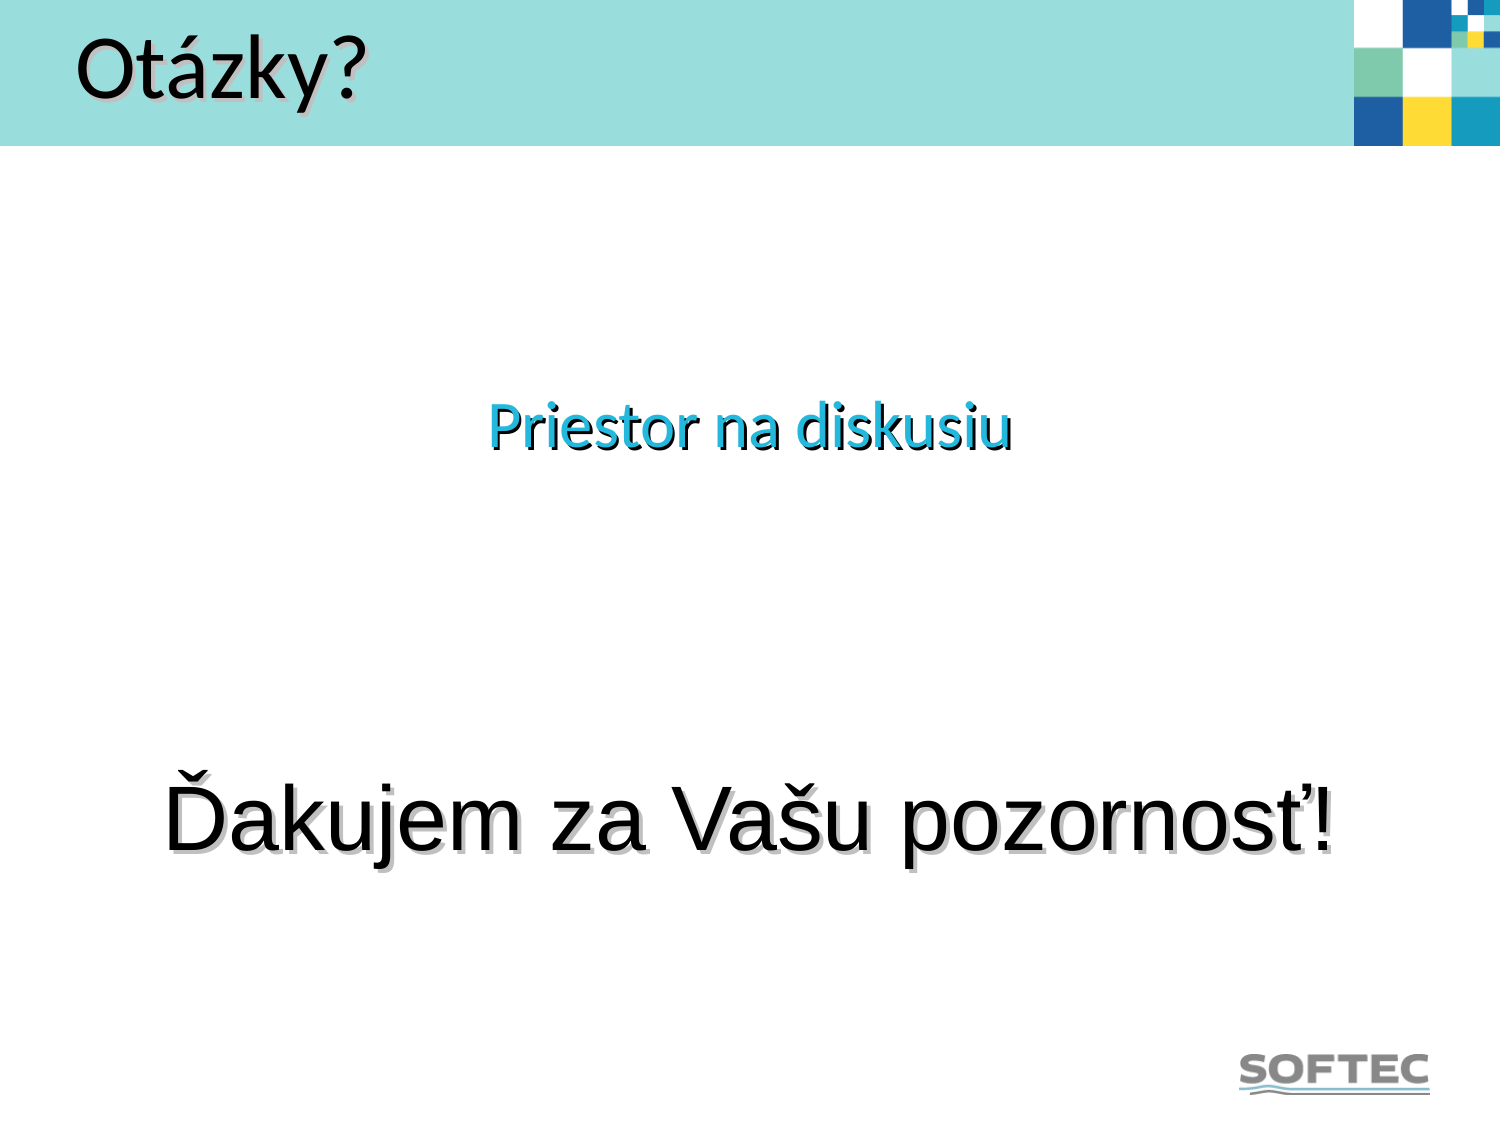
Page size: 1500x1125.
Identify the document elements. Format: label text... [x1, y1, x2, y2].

subtitle Priestor na diskusiu Ďakujem za Vašu pozornosť! [75, 262, 1425, 1005]
picture [1239, 1054, 1430, 1095]
picture [0, 0, 1500, 146]
title Otázky? [75, 11, 1336, 141]
